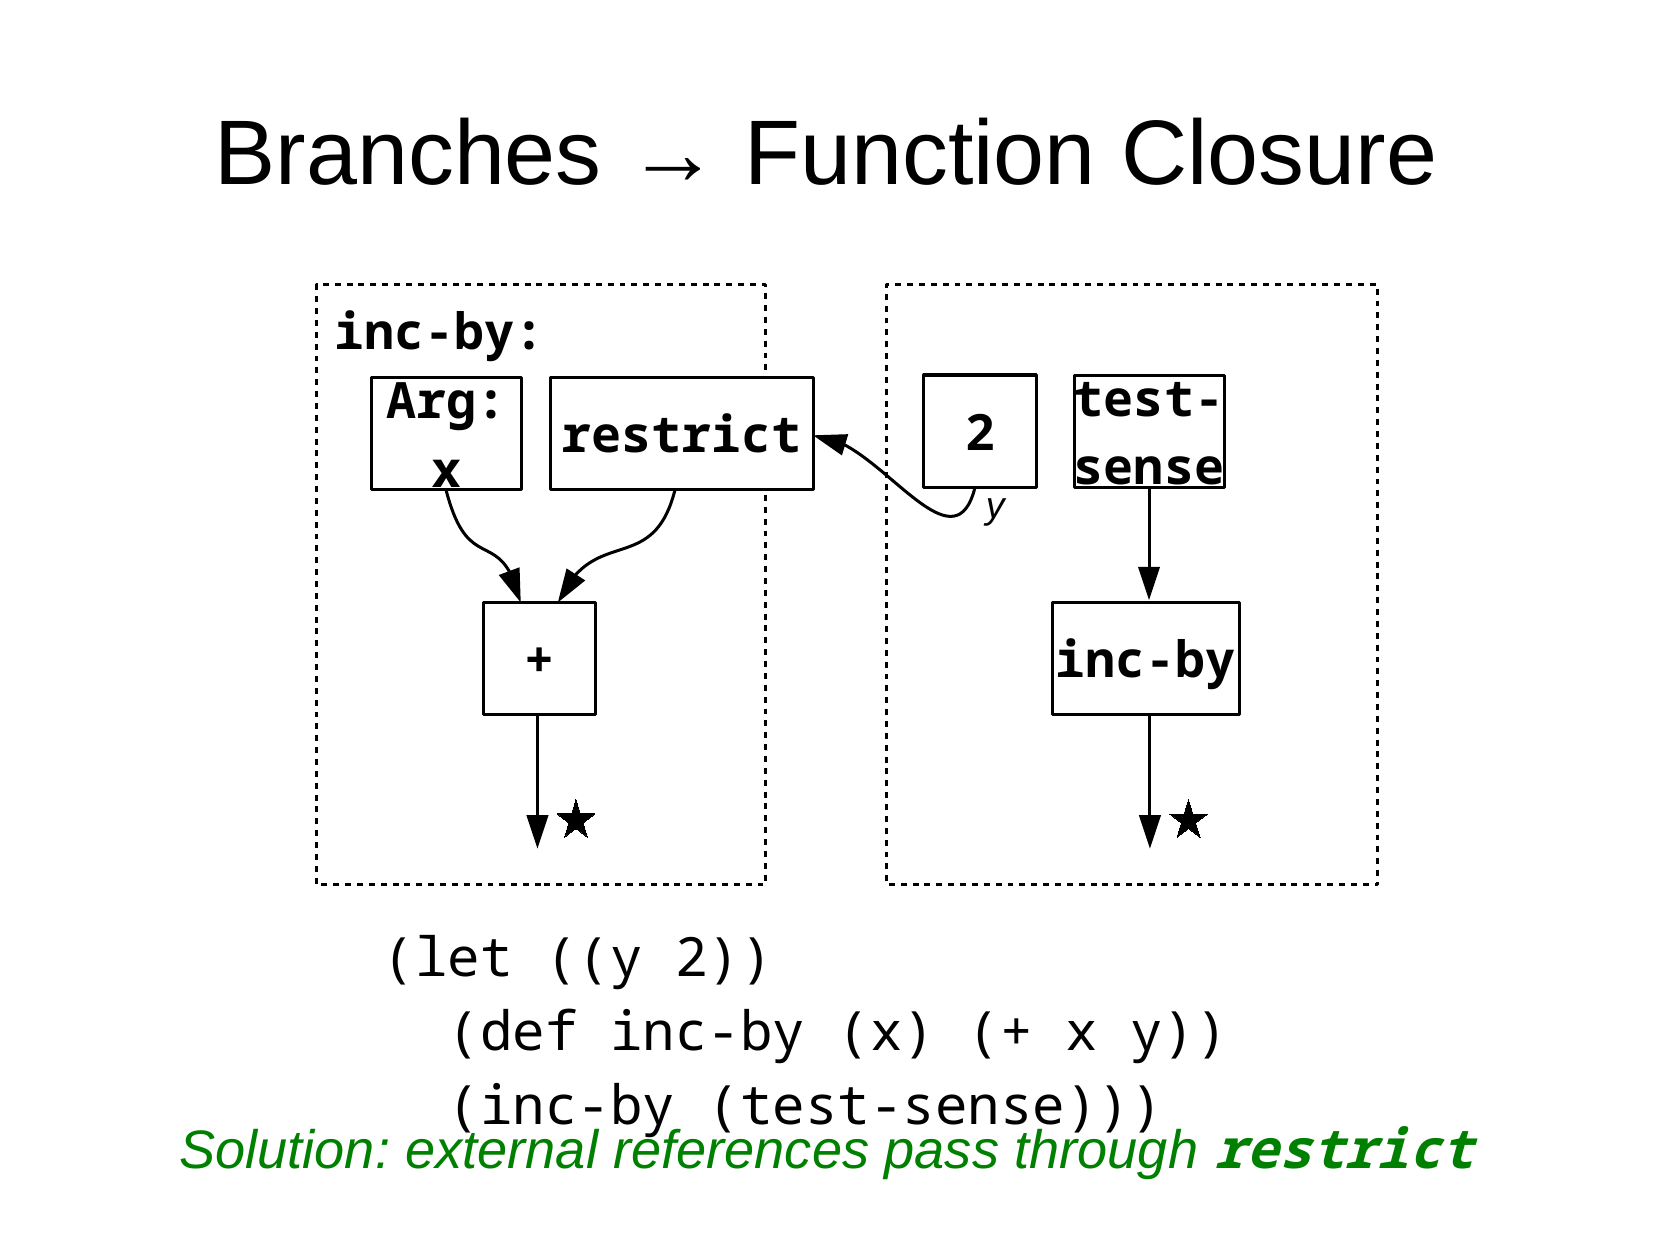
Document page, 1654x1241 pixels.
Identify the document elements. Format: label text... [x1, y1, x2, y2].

text_box Arg: x [371, 377, 522, 490]
text_box 2 [923, 375, 1037, 488]
list Solution: external references pass through restrict [82, 1110, 1571, 1181]
text_box + [483, 602, 596, 715]
text_box inc-by: [316, 288, 563, 354]
text_box y [970, 477, 1009, 535]
text_box [557, 799, 595, 838]
text_box inc-by [1052, 602, 1240, 715]
title Branches → Function Closure [82, 49, 1571, 257]
text_box (let ((y 2)) (def inc-by (x) (+ x y)) (inc-by (test-sense))) [382, 918, 1271, 1081]
text_box [1169, 799, 1208, 838]
text_box test- sense [1074, 375, 1225, 488]
text_box restrict [550, 377, 814, 490]
